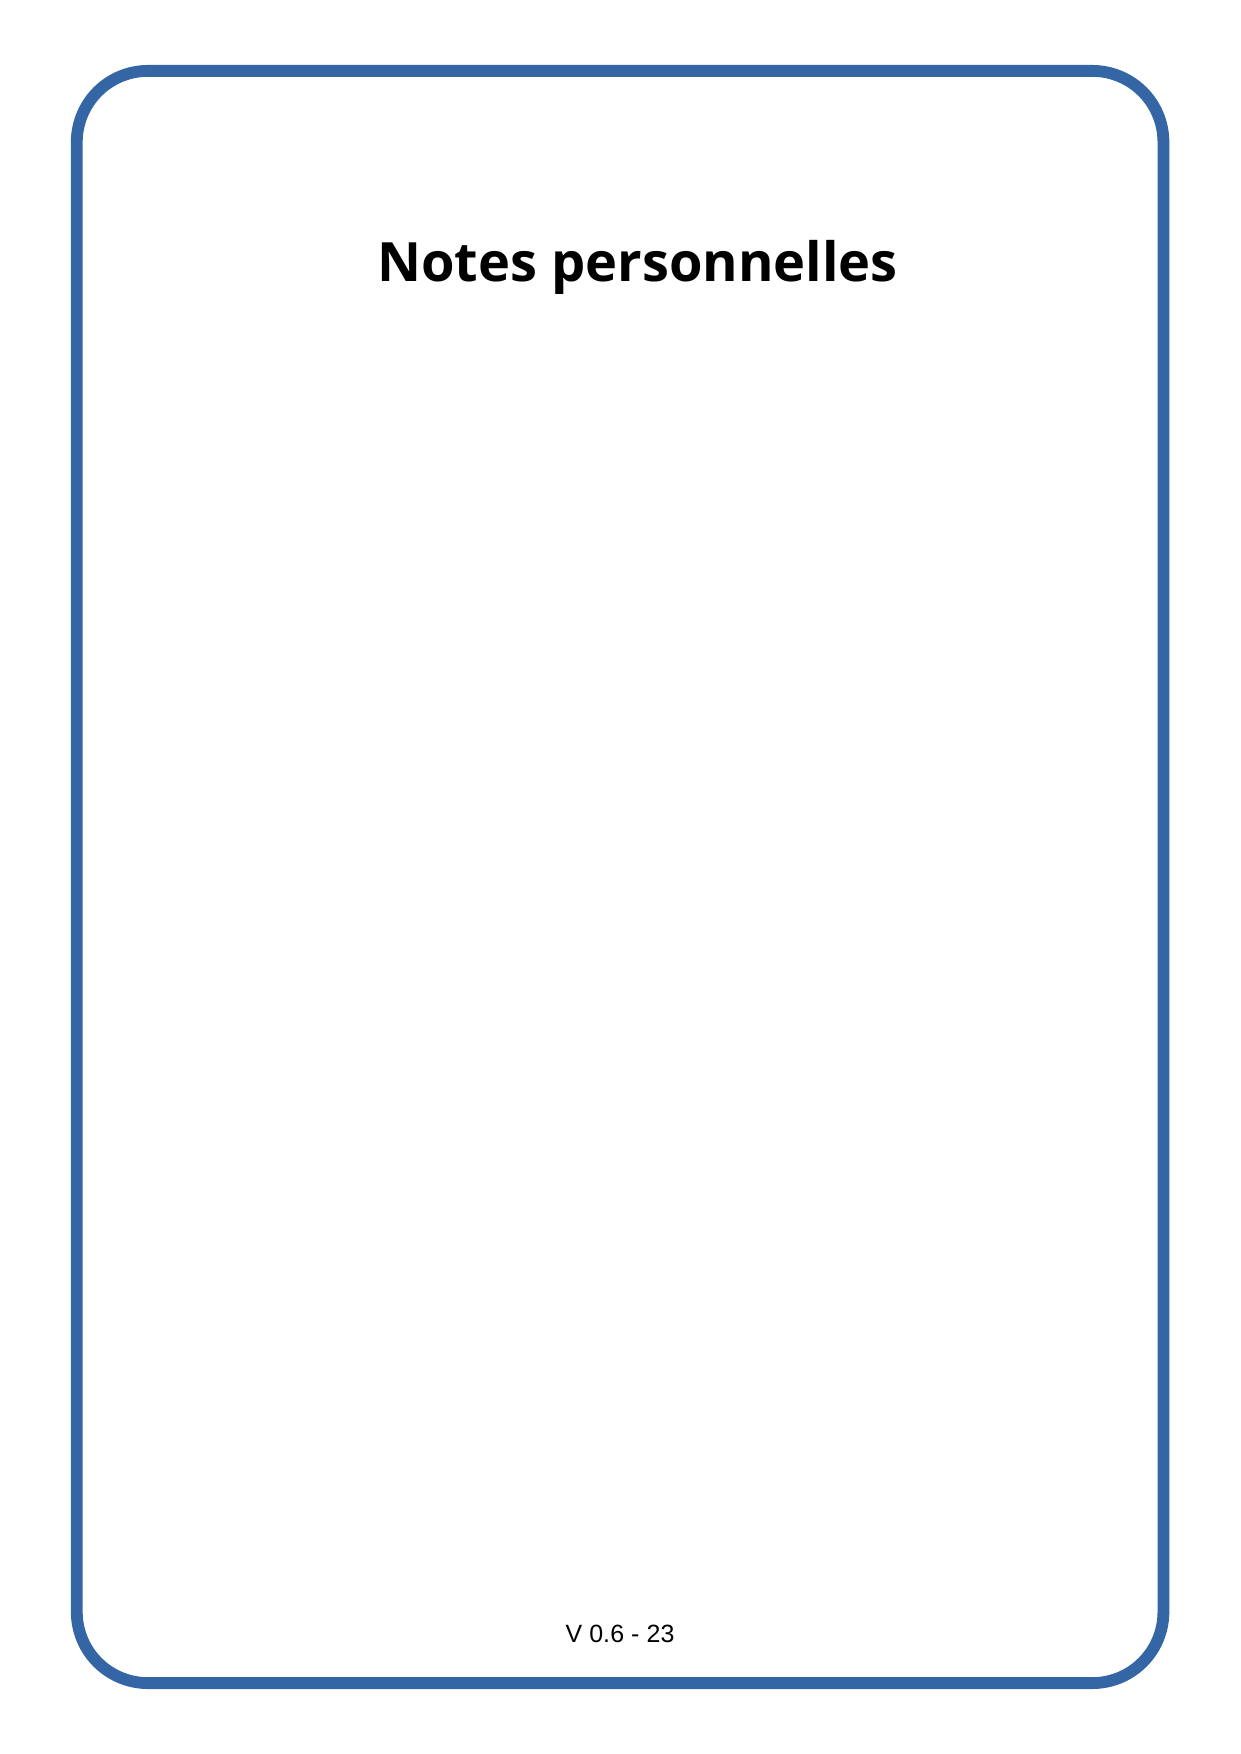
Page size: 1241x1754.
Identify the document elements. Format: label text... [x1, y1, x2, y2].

title Notes personnelles [115, 124, 1125, 398]
